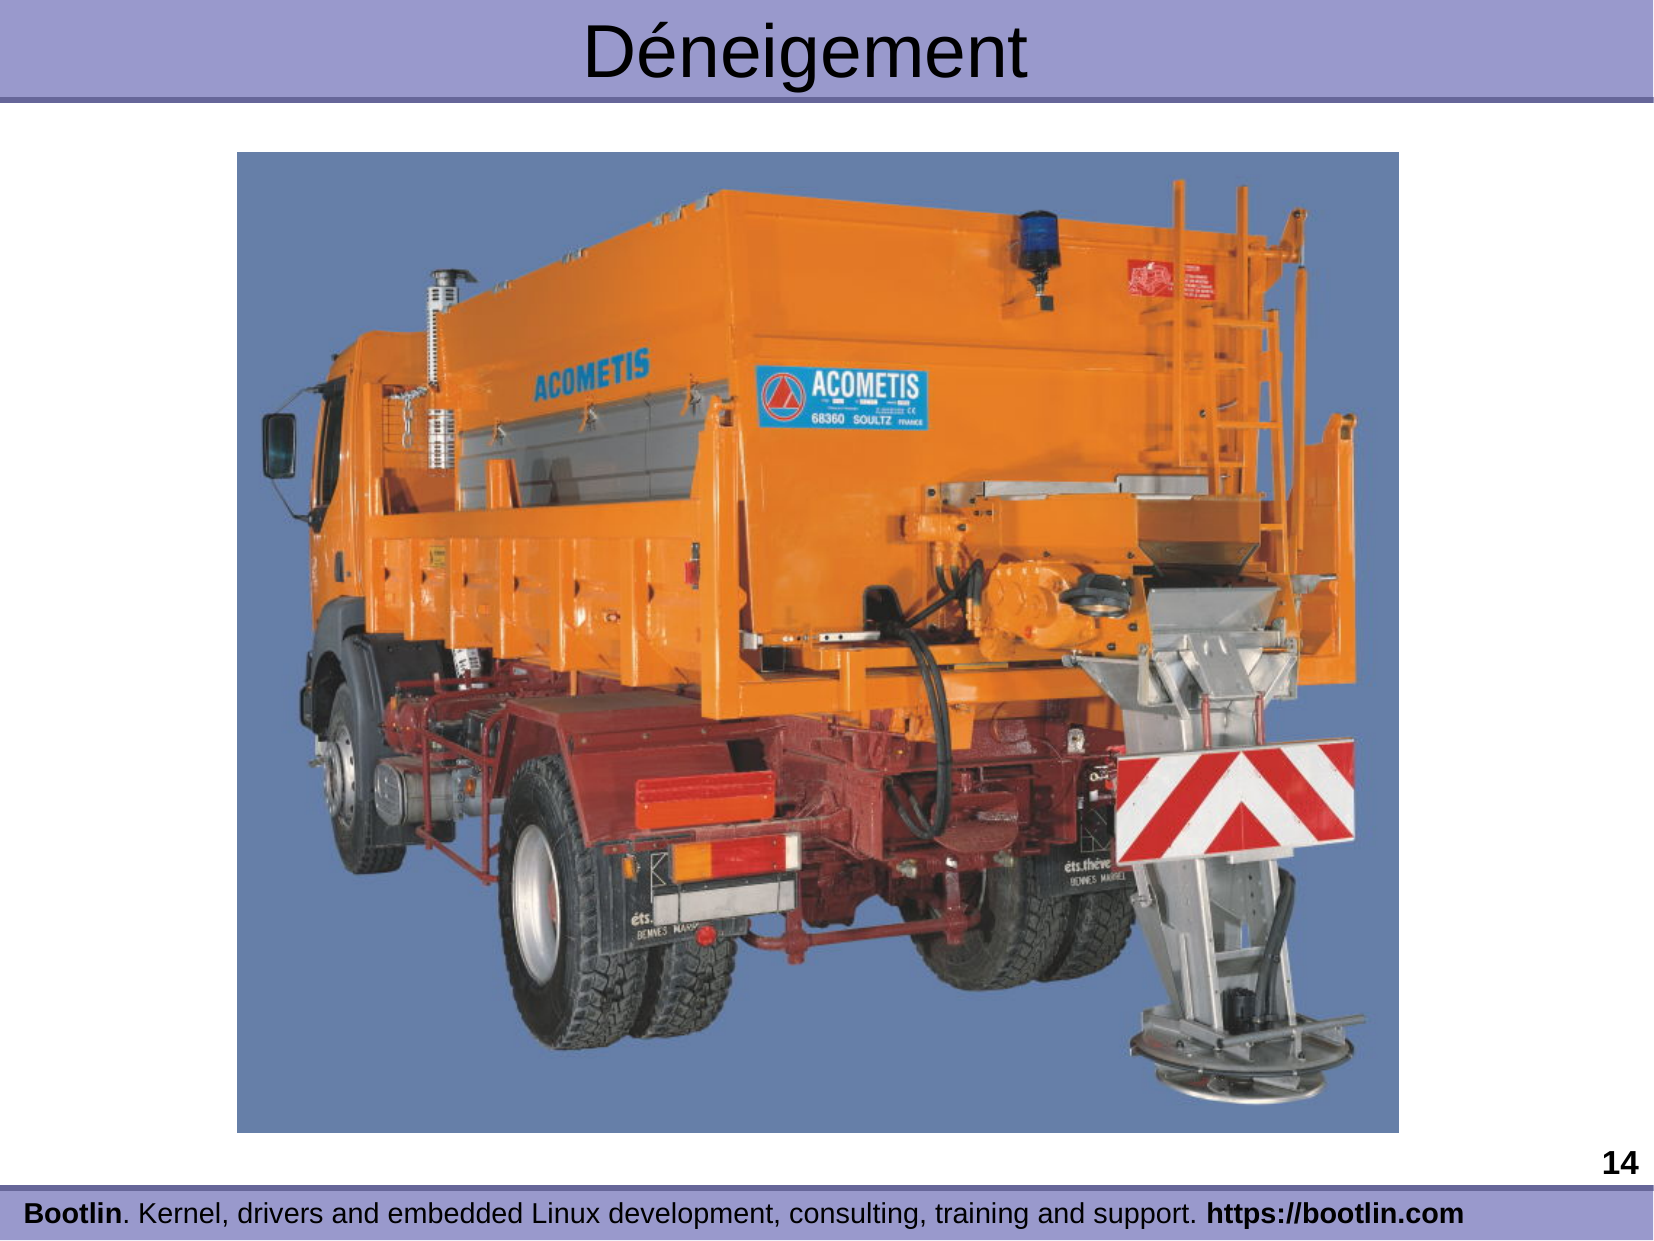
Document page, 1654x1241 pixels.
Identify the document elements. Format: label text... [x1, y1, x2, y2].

picture [237, 152, 1399, 1133]
title Déneigement [60, 5, 1551, 97]
